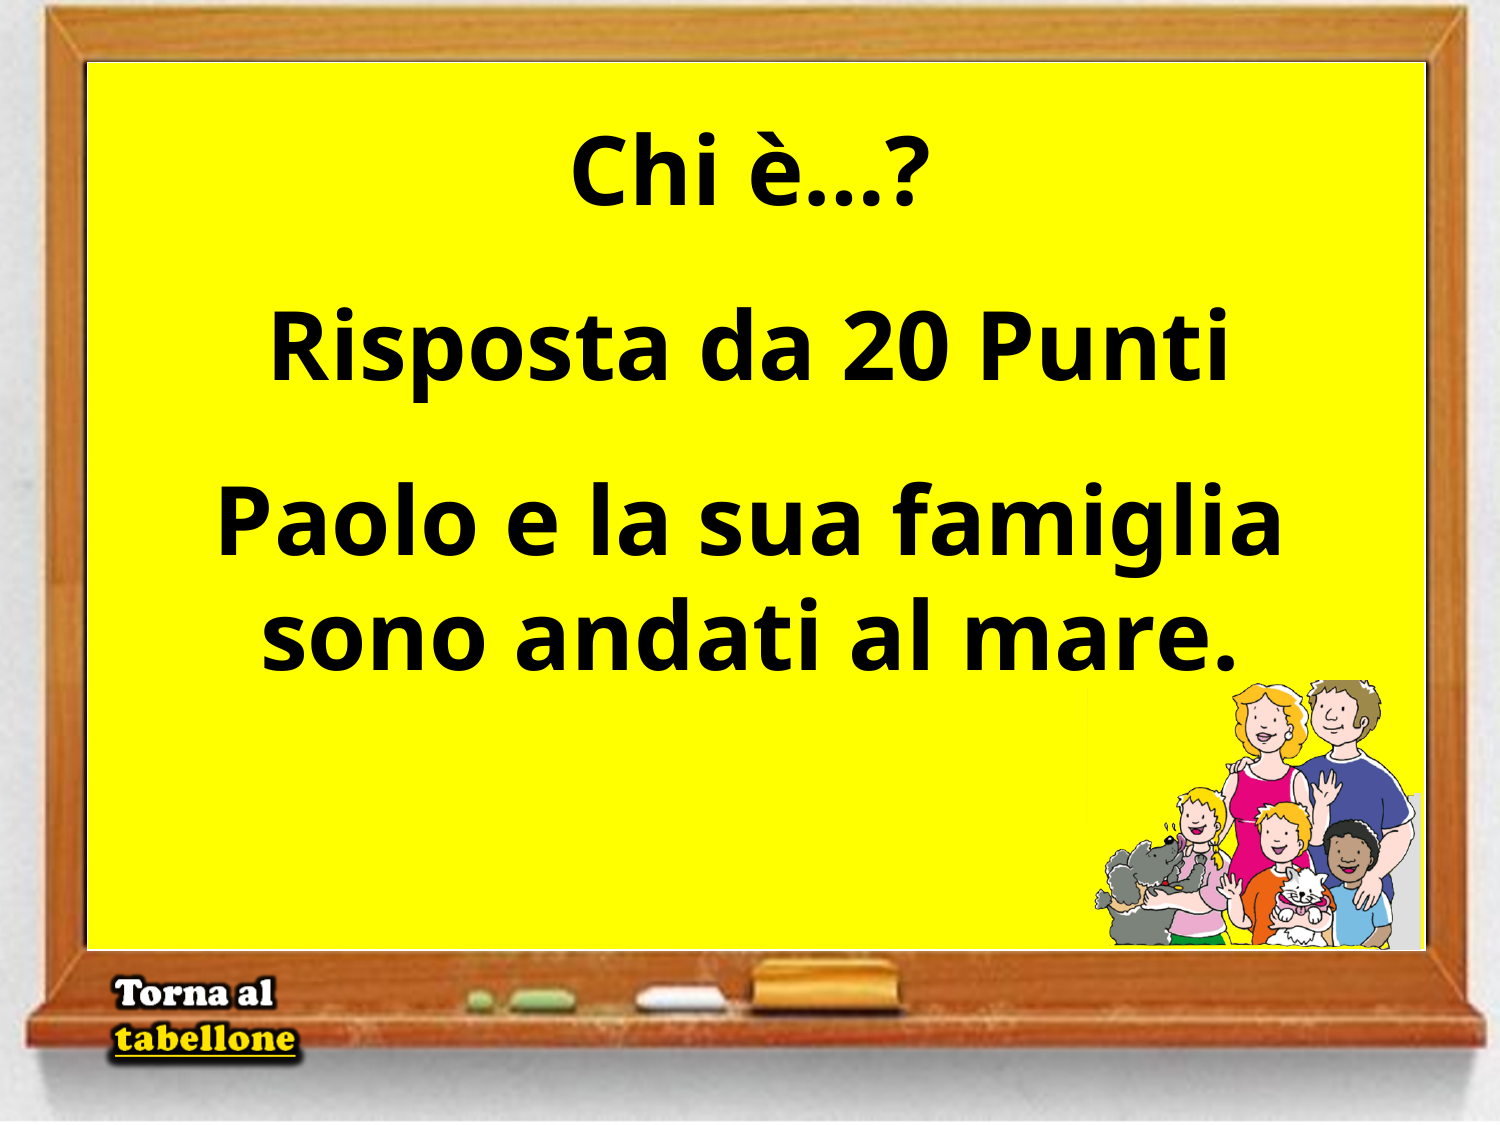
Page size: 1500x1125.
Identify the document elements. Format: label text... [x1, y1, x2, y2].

picture [0, 0, 1500, 1125]
text_box Chi è…? Risposta da 20 Punti Paolo e la sua famiglia sono andati al mare. [87, 102, 1413, 1048]
text_box [87, 62, 1426, 950]
